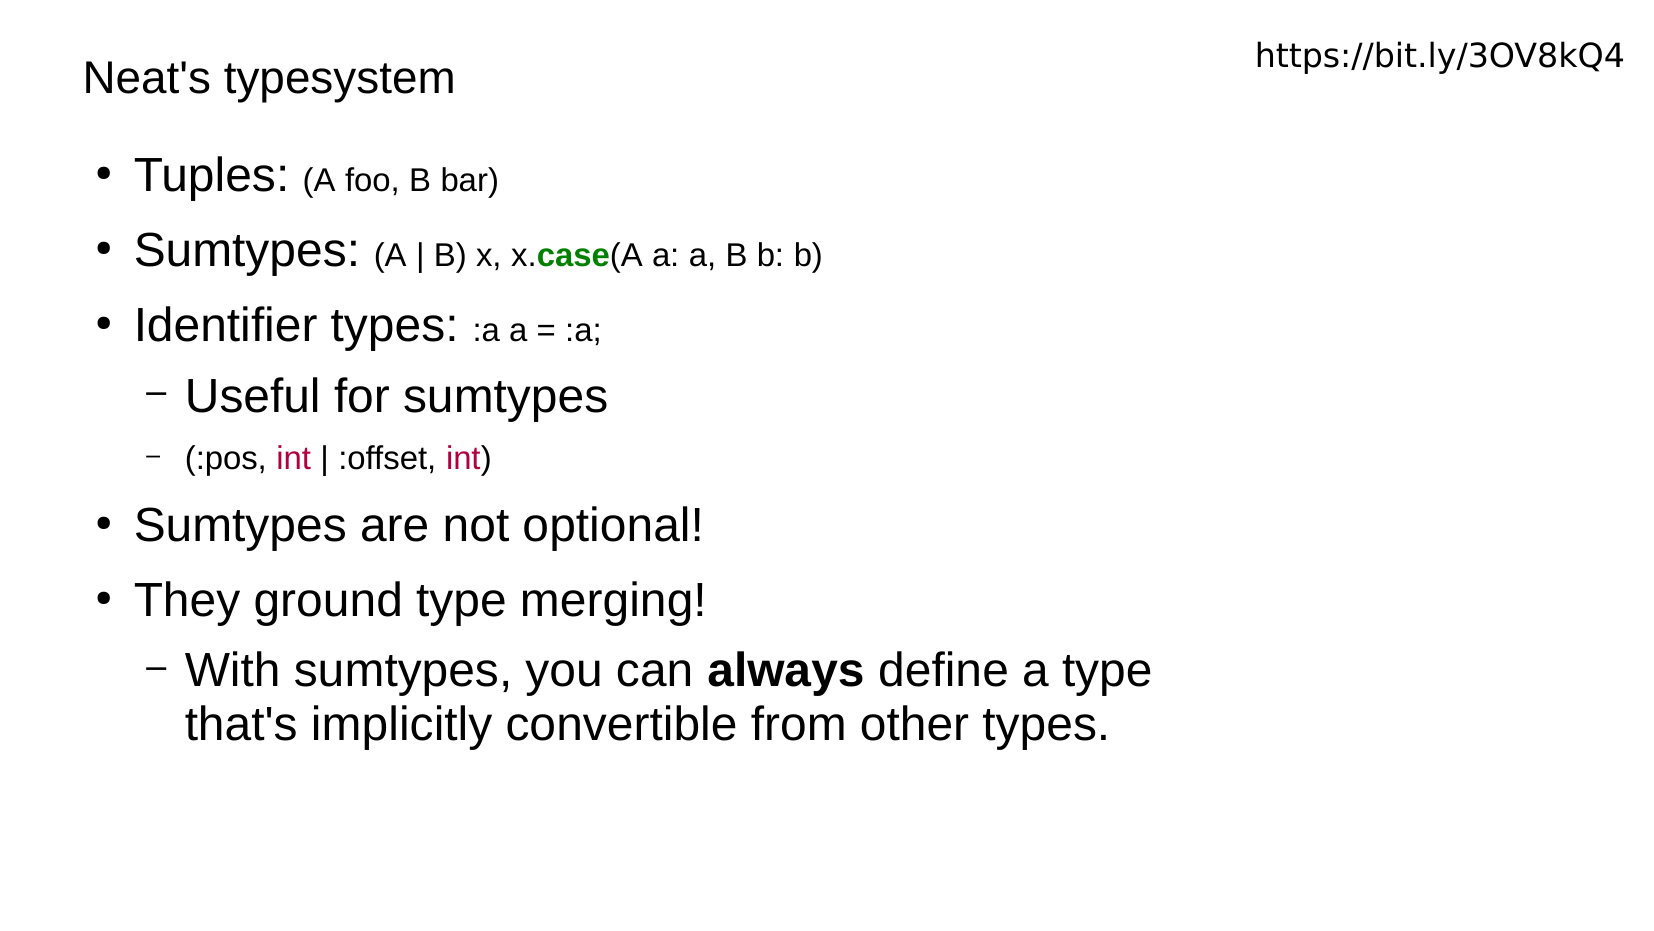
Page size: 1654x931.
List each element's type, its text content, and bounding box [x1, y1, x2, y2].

list Tuples: (A foo, B bar) Sumtypes: (A | B) x, x.case(A a: a, B b: b) Identifier types: :a a = :a; Useful for sumtypes (:pos, int | :offset, int) Sumtypes are not optional! They ground type merging! With sumtypes, you can always define a type that's implicitly convertible from other types. [82, 147, 1571, 758]
title Neat's typesystem [82, 37, 1270, 119]
